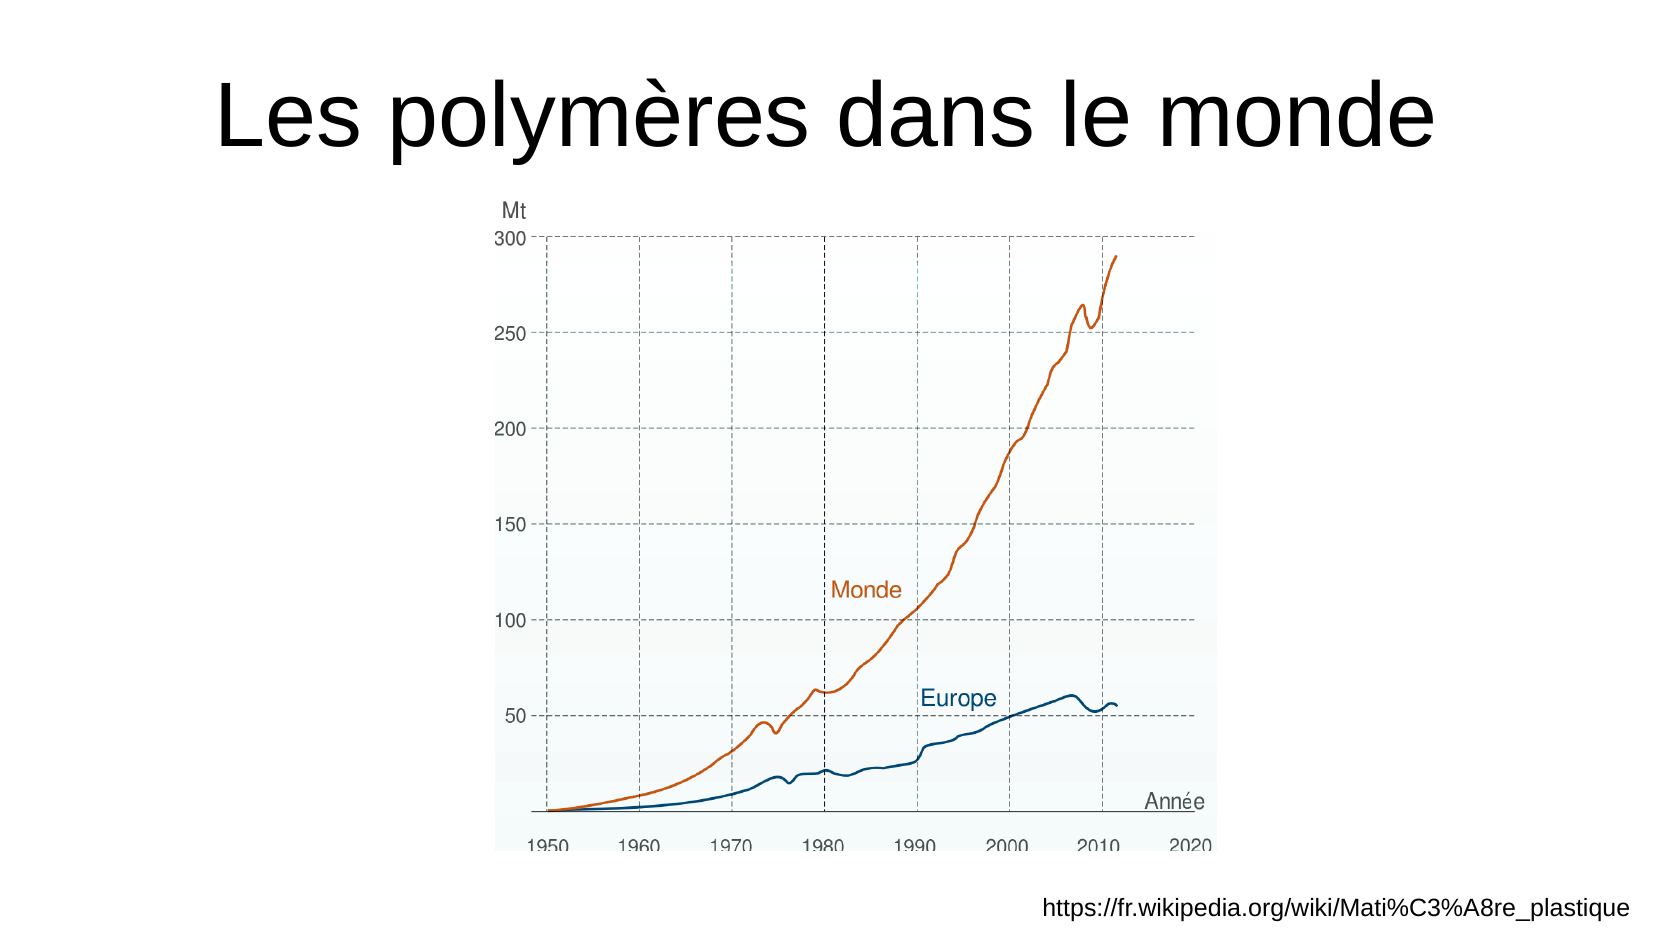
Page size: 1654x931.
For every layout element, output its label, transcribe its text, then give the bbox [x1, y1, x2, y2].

title Les polymères dans le monde [82, 37, 1571, 193]
picture [495, 200, 1217, 851]
text_box https://fr.wikipedia.org/wiki/Mati%C3%A8re_plastique [1027, 885, 1654, 931]
